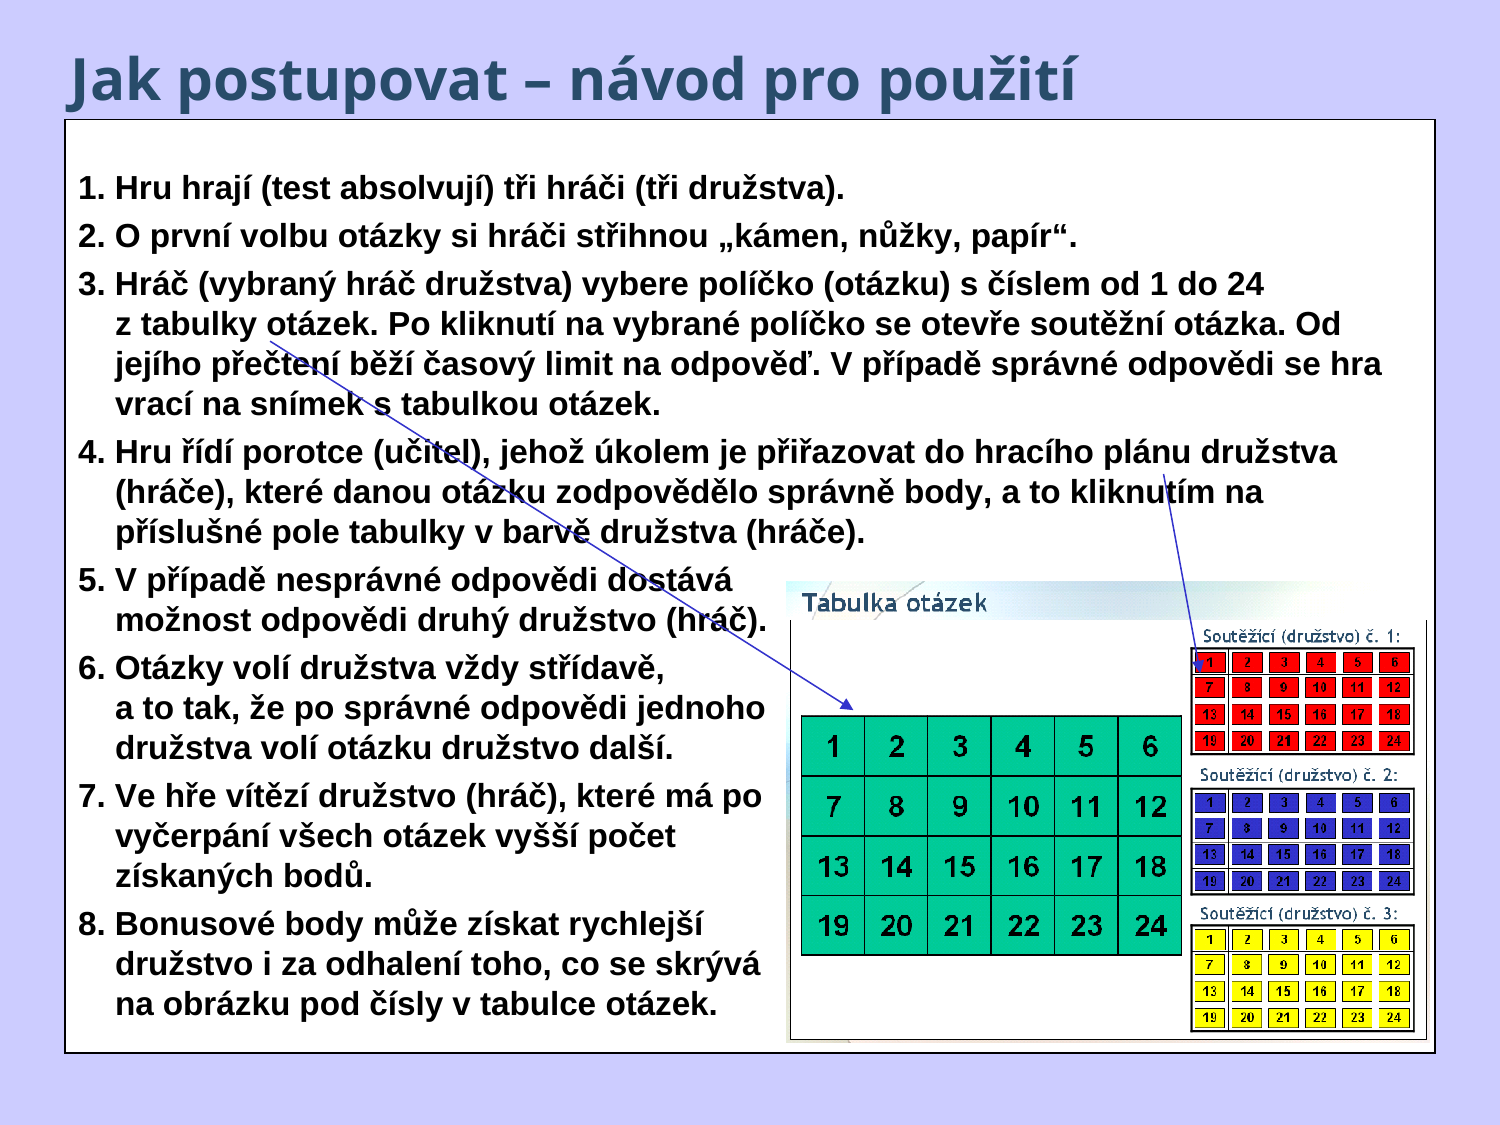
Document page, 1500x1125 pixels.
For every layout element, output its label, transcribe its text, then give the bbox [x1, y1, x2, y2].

picture [786, 581, 1430, 1043]
text_box Jak postupovat – návod pro použití [55, 38, 1391, 133]
text_box Hru hrají (test absolvují) tři hráči (tři družstva). O první volbu otázky si hráči střihnou „kámen, nůžky, papír“. Hráč (vybraný hráč družstva) vybere políčko (otázku) s číslem od 1 do 24 z tabulky otázek. Po kliknutí na vybrané políčko se otevře soutěžní otázka. Od jejího přečtení běží časový limit na odpověď. V případě správné odpovědi se hra vrací na snímek s tabulkou otázek. Hru řídí porotce (učitel), jehož úkolem je přiřazovat do hracího plánu družstva (hráče), které danou otázku zodpovědělo správně body, a to kliknutím na příslušné pole tabulky v barvě družstva (hráče). V případě nesprávné odpovědi dostává možnost odpovědi druhý družstvo (hráč). Otázky volí družstva vždy střídavě, a to tak, že po správné odpovědi jednoho družstva volí otázku družstvo další. Ve hře vítězí družstvo (hráč), které má po vyčerpání všech otázek vyšší počet získaných bodů. Bonusové body může získat rychlejší družstvo i za odhalení toho, co se skrývá na obrázku pod čísly v tabulce otázek. [63, 114, 1424, 1031]
text_box [64, 119, 1436, 1053]
